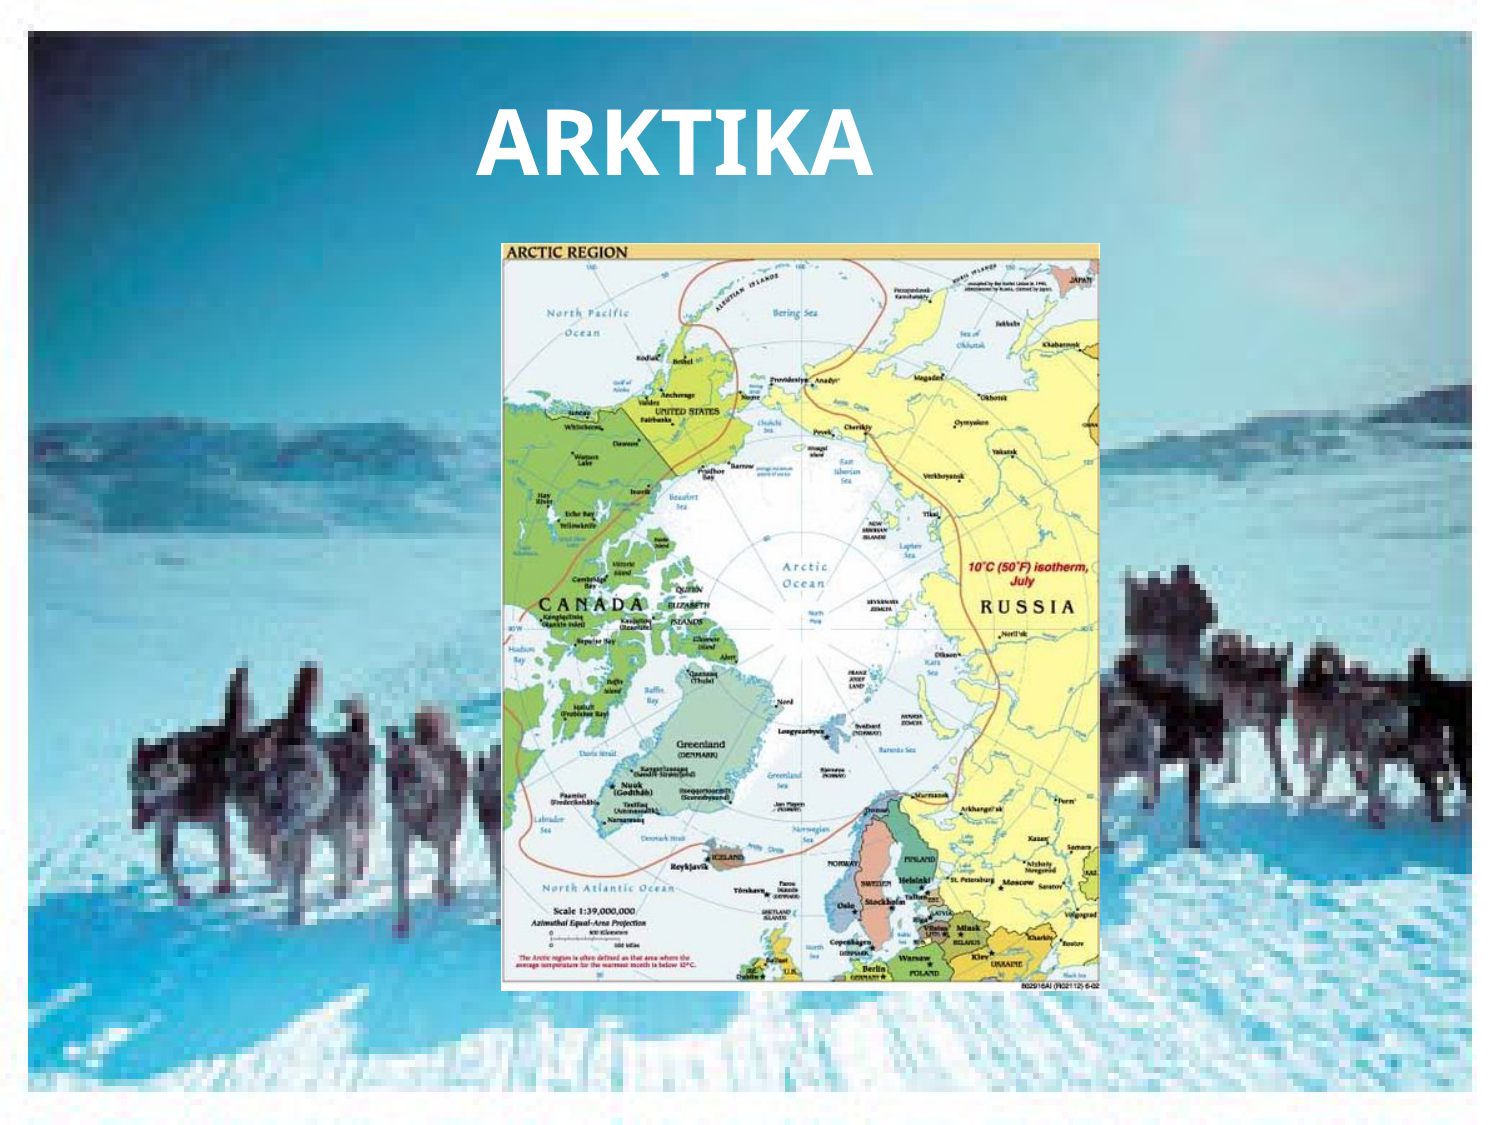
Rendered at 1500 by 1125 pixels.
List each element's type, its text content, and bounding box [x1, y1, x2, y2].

title ARKTIKA [0, 45, 1350, 233]
picture [0, 0, 1500, 1125]
